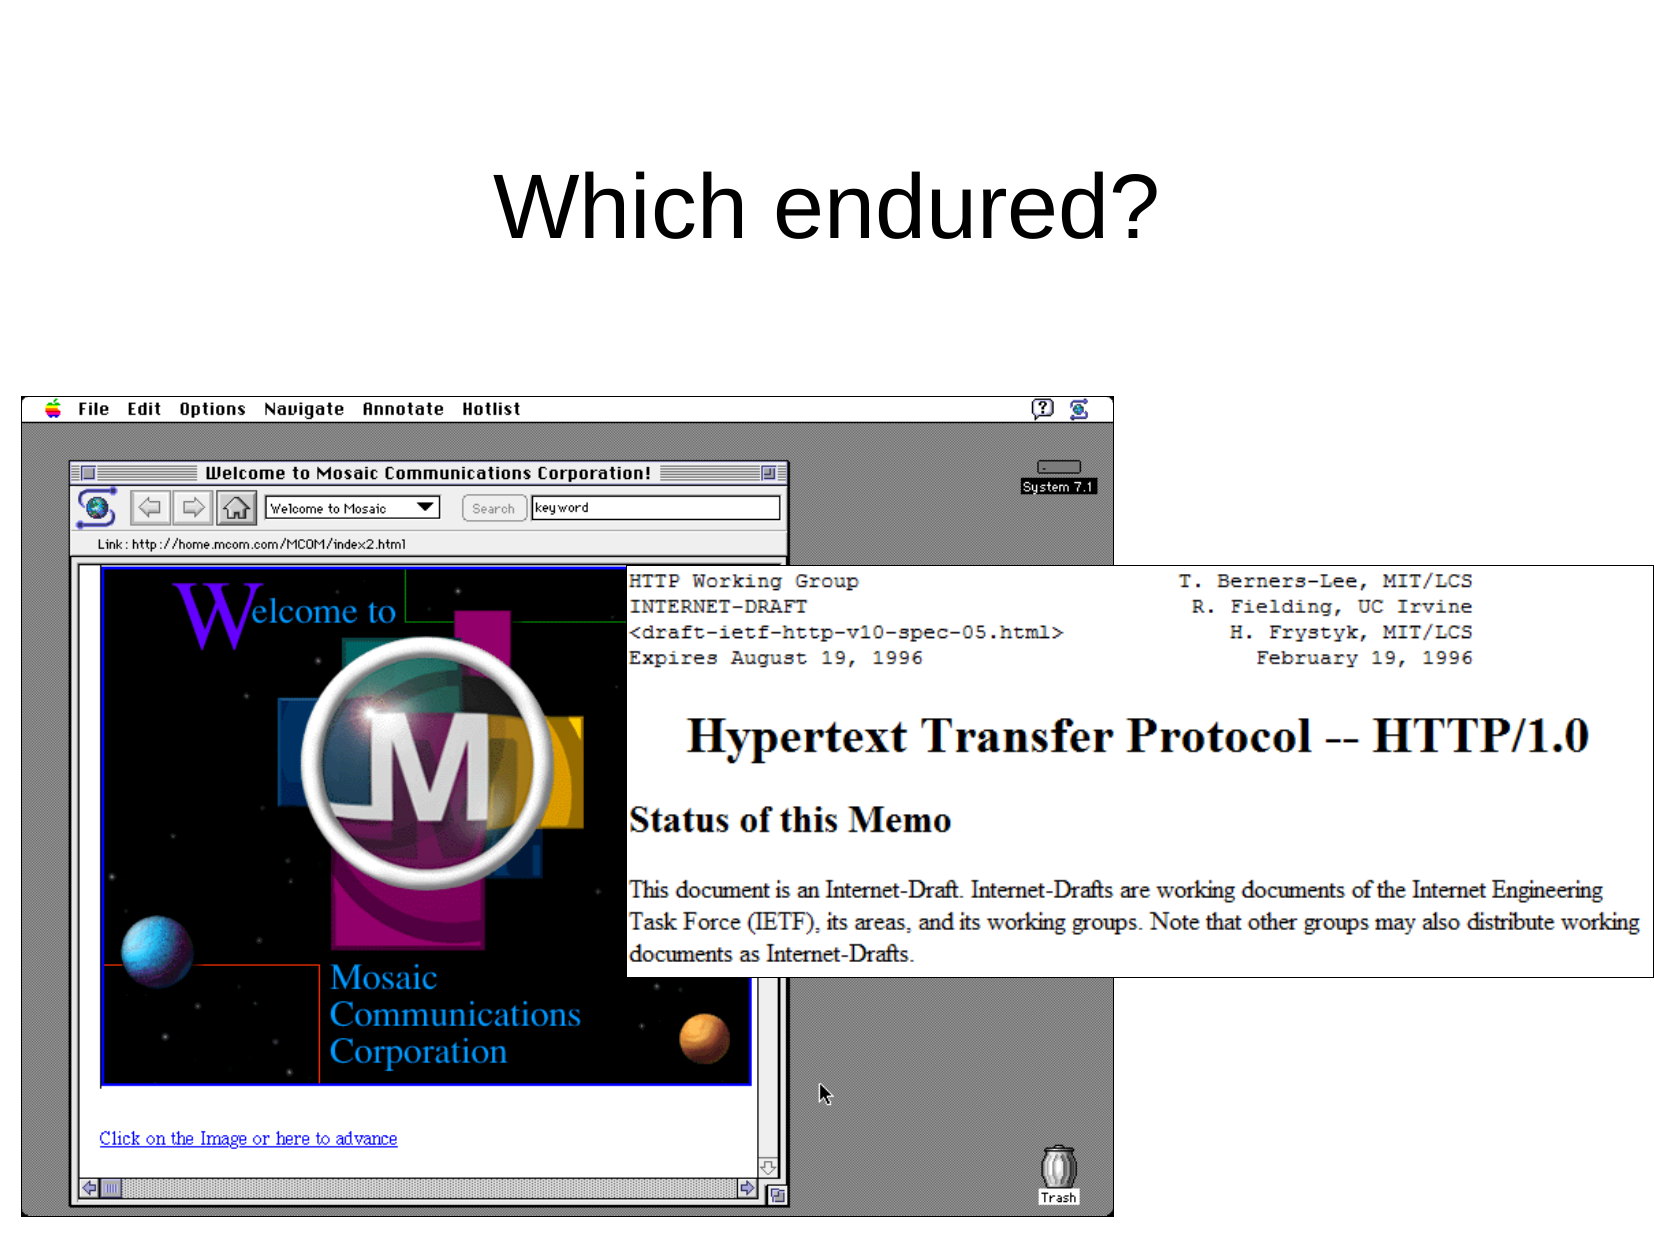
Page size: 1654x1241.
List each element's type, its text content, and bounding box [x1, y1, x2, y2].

title Which endured? [121, 102, 1534, 311]
picture [21, 396, 1654, 1217]
